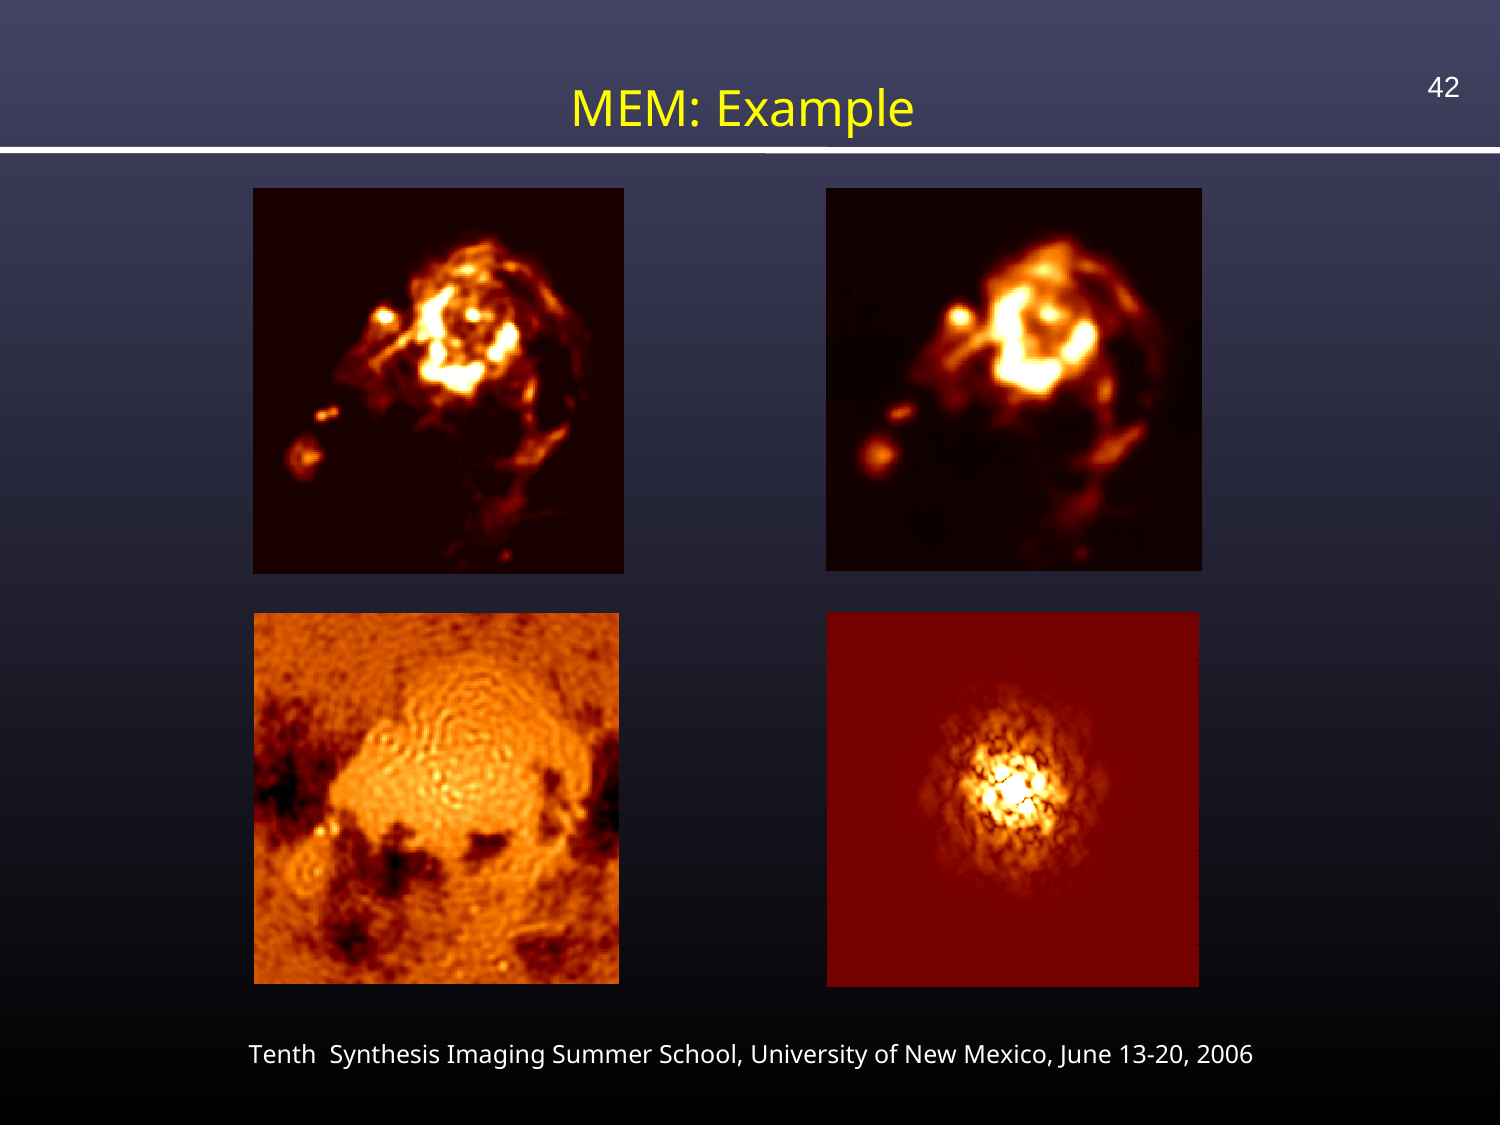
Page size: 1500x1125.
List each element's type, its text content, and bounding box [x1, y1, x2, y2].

title MEM: Example [112, 62, 1375, 151]
picture [253, 188, 624, 574]
picture [827, 612, 1199, 987]
picture [254, 613, 619, 984]
picture [826, 188, 1202, 571]
